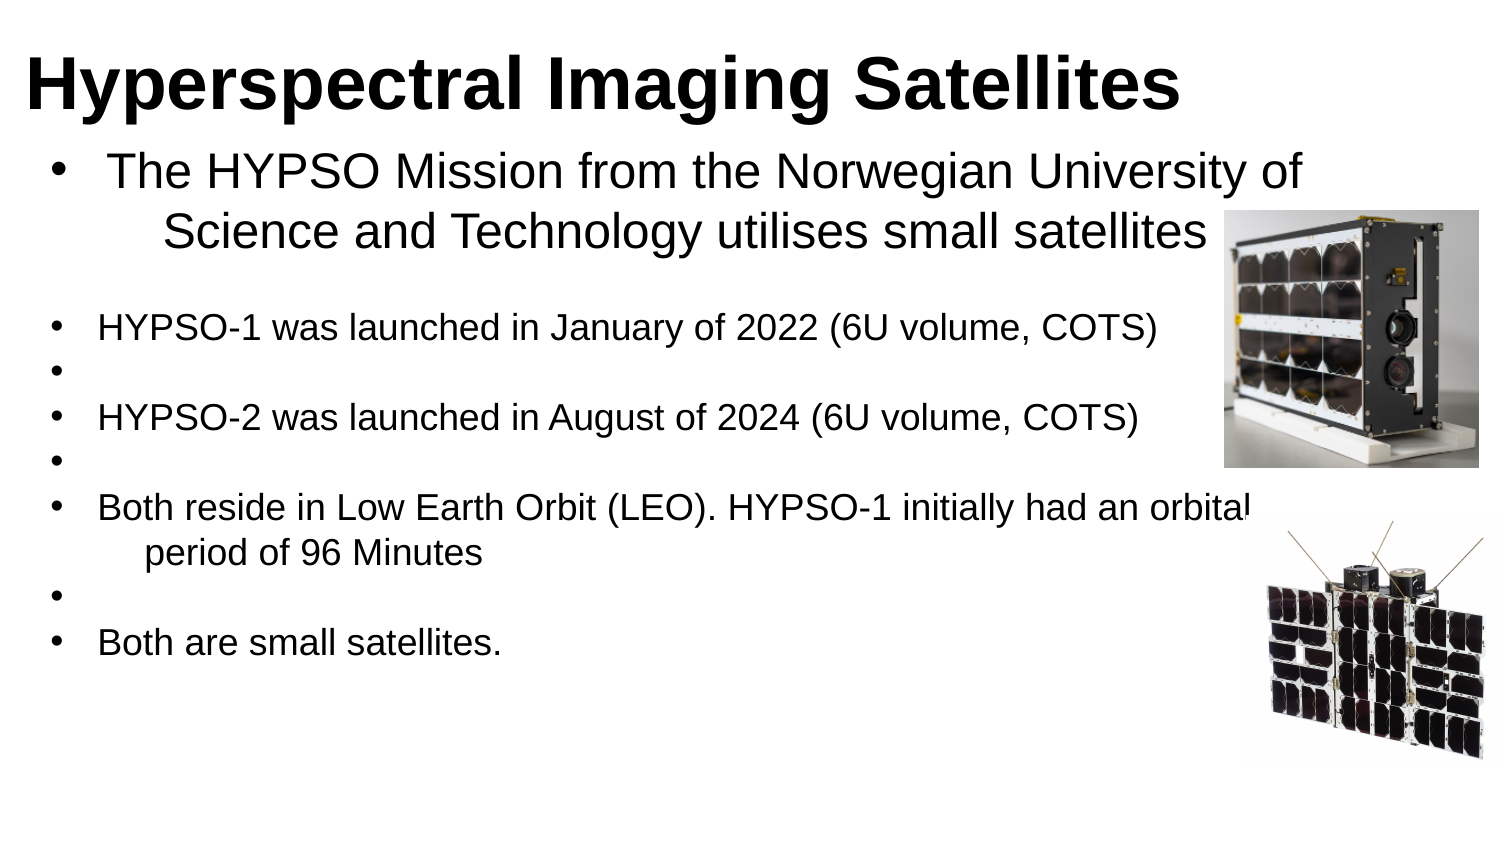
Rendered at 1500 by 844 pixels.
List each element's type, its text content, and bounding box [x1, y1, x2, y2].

picture [1224, 210, 1479, 468]
picture [1246, 515, 1500, 769]
title Hyperspectral Imaging Satellites [10, 26, 1425, 224]
text_box HYPSO-1 was launched in January of 2022 (6U volume, COTS) HYPSO-2 was launched in August of 2024 (6U volume, COTS) Both reside in Low Earth Orbit (LEO). HYPSO-1 initially had an orbital period of 96 Minutes Both are small satellites. [36, 296, 1305, 706]
list The HYPSO Mission from the Norwegian University of Science and Technology utilises small satellites [35, 130, 1404, 319]
